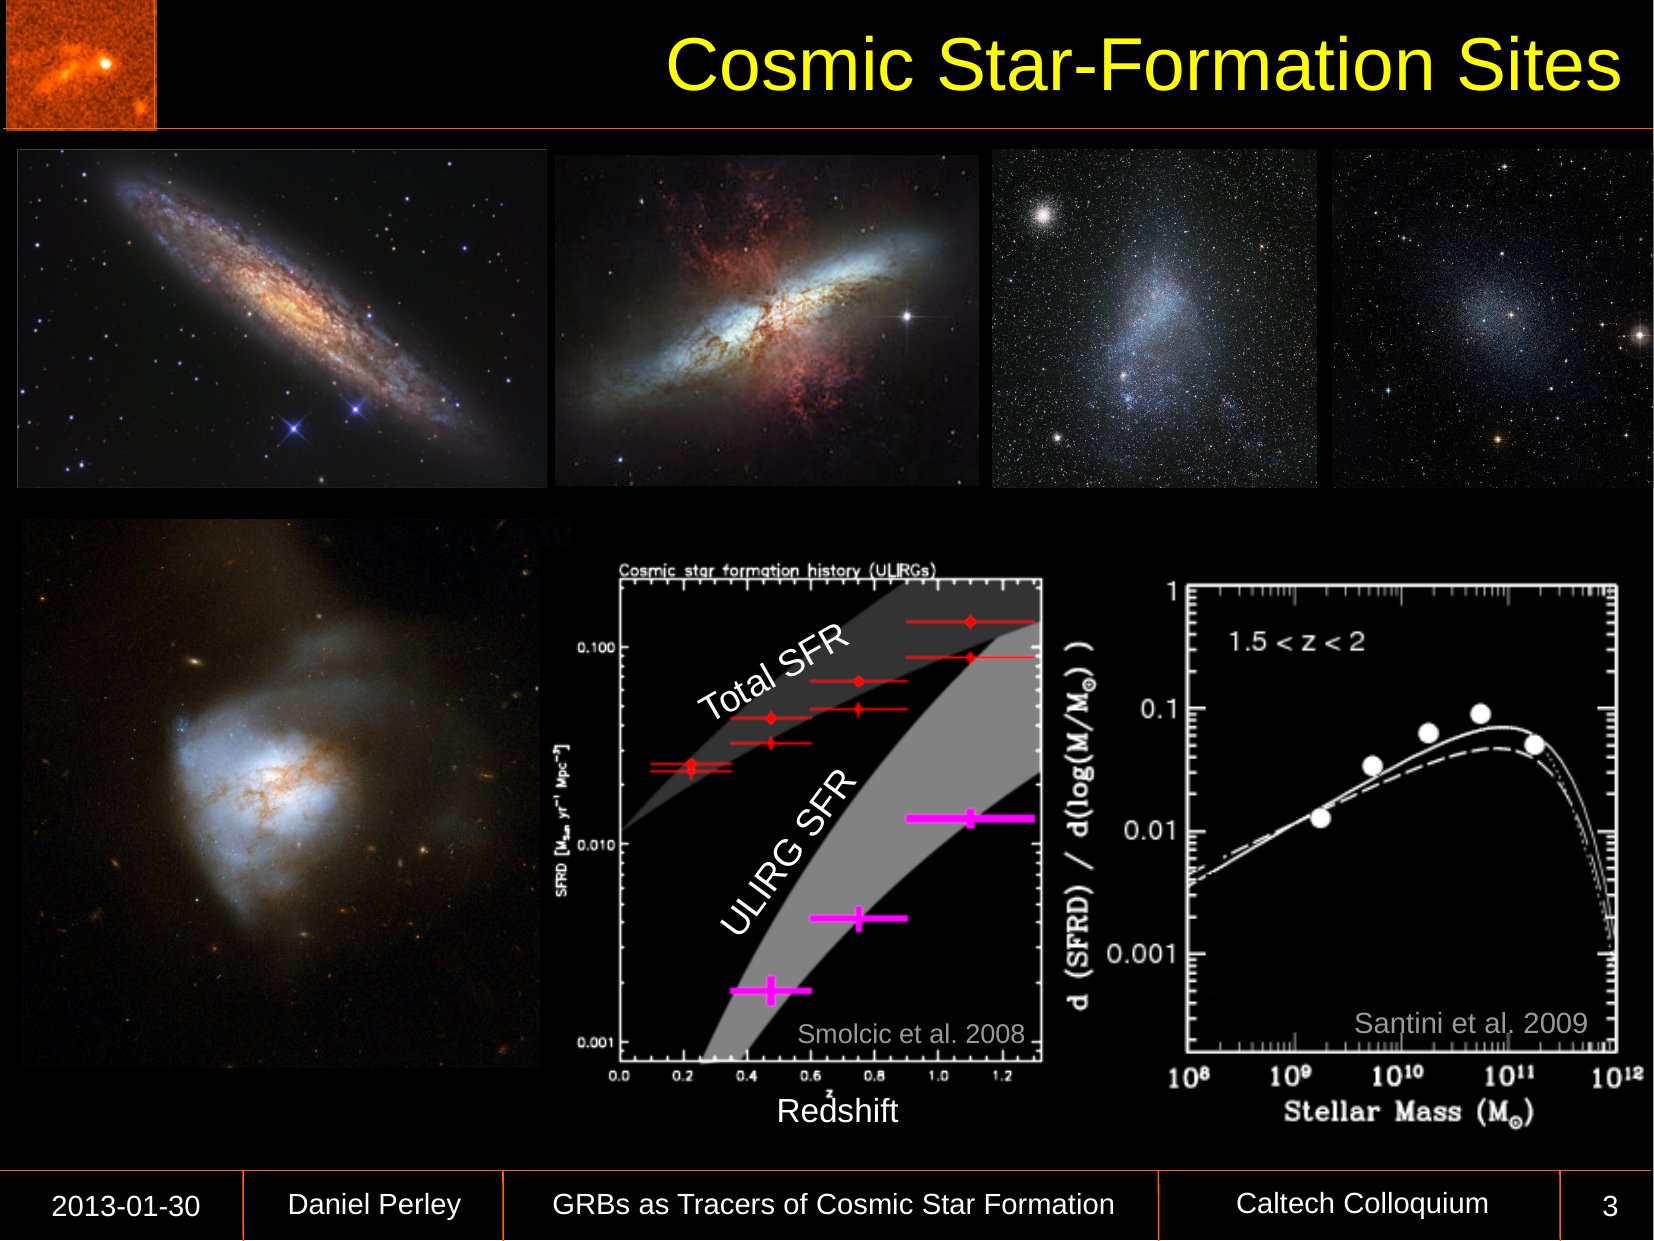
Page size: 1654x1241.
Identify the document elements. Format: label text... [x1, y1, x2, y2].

text_box Redshift [706, 1081, 970, 1140]
title Cosmic Star-Formation Sites [187, 21, 1624, 108]
text_box ULIRG SFR [694, 684, 922, 962]
picture [1332, 149, 1654, 488]
picture [992, 149, 1317, 488]
picture [17, 149, 547, 488]
text_box Total SFR [674, 556, 942, 746]
text_box Smolcic et al. 2008 [779, 1008, 1051, 1060]
picture [7, 0, 154, 128]
picture [22, 519, 1646, 1137]
text_box Santini et al. 2009 [1306, 996, 1607, 1051]
picture [555, 155, 979, 486]
